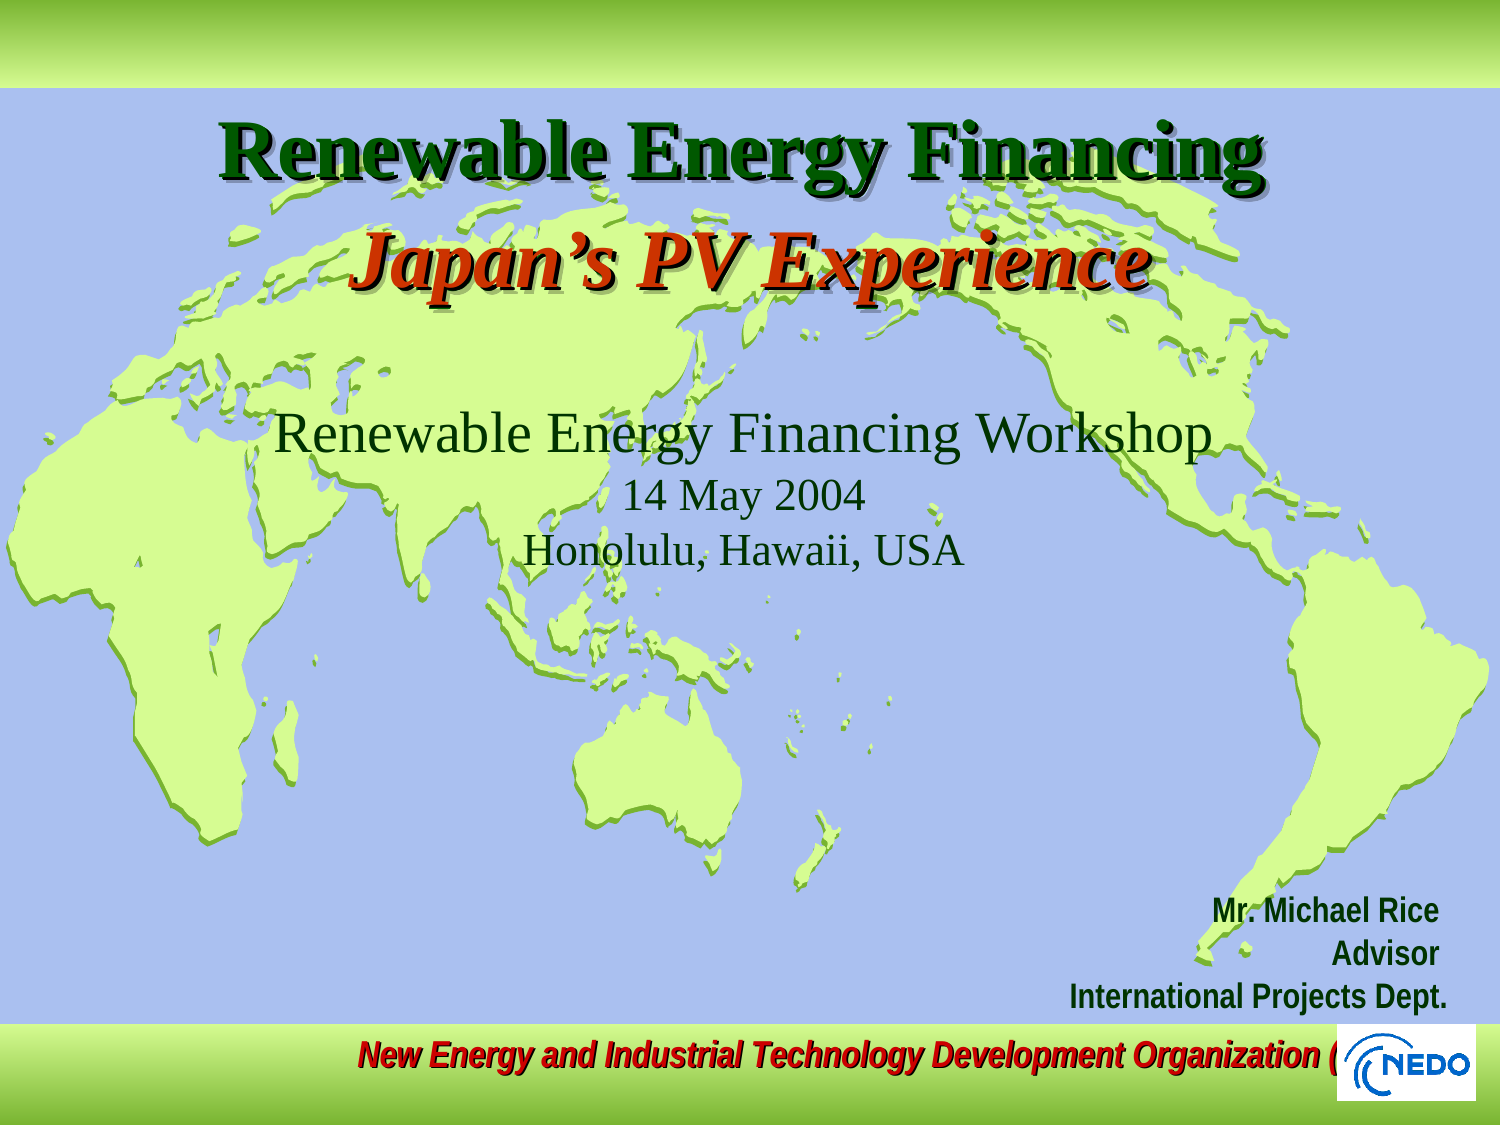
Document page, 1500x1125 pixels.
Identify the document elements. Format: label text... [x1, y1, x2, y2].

subtitle Renewable Energy Financing Workshop 14 May 2004 Honolulu, Hawaii, USA [75, 399, 1413, 863]
chart [1337, 1025, 1476, 1101]
title Renewable Energy Financing Japan’s PV Experience [0, 37, 1500, 351]
text_box Mr. Michael Rice Advisor International Projects Dept. New Energy and Industrial Technology Development Organization (NEDO) [275, 887, 1463, 1084]
